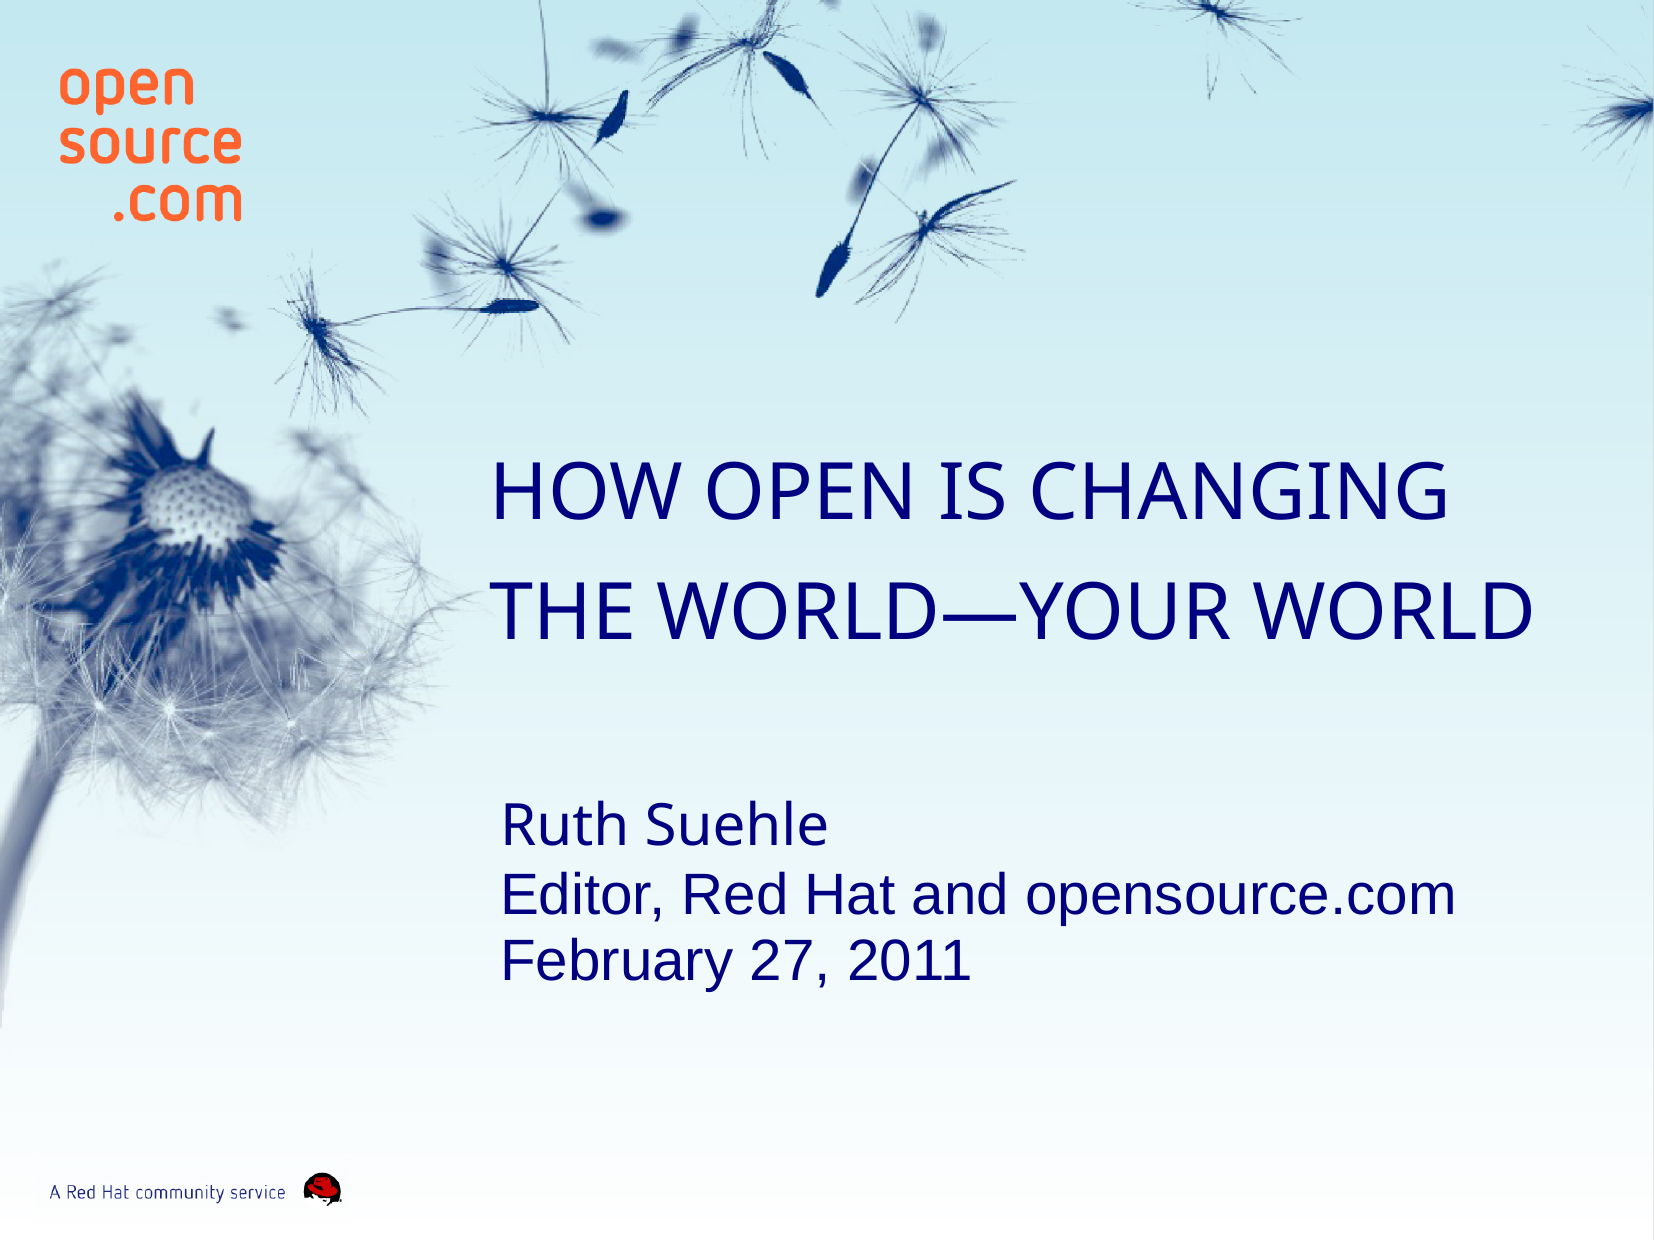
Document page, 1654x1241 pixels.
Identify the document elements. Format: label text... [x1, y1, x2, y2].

text_box Ruth Suehle Editor, Red Hat and opensource.com February 27, 2011 [485, 735, 1576, 949]
picture [0, 0, 1654, 1241]
text_box HOW OPEN IS CHANGING THE WORLD—YOUR WORLD [475, 427, 1651, 640]
